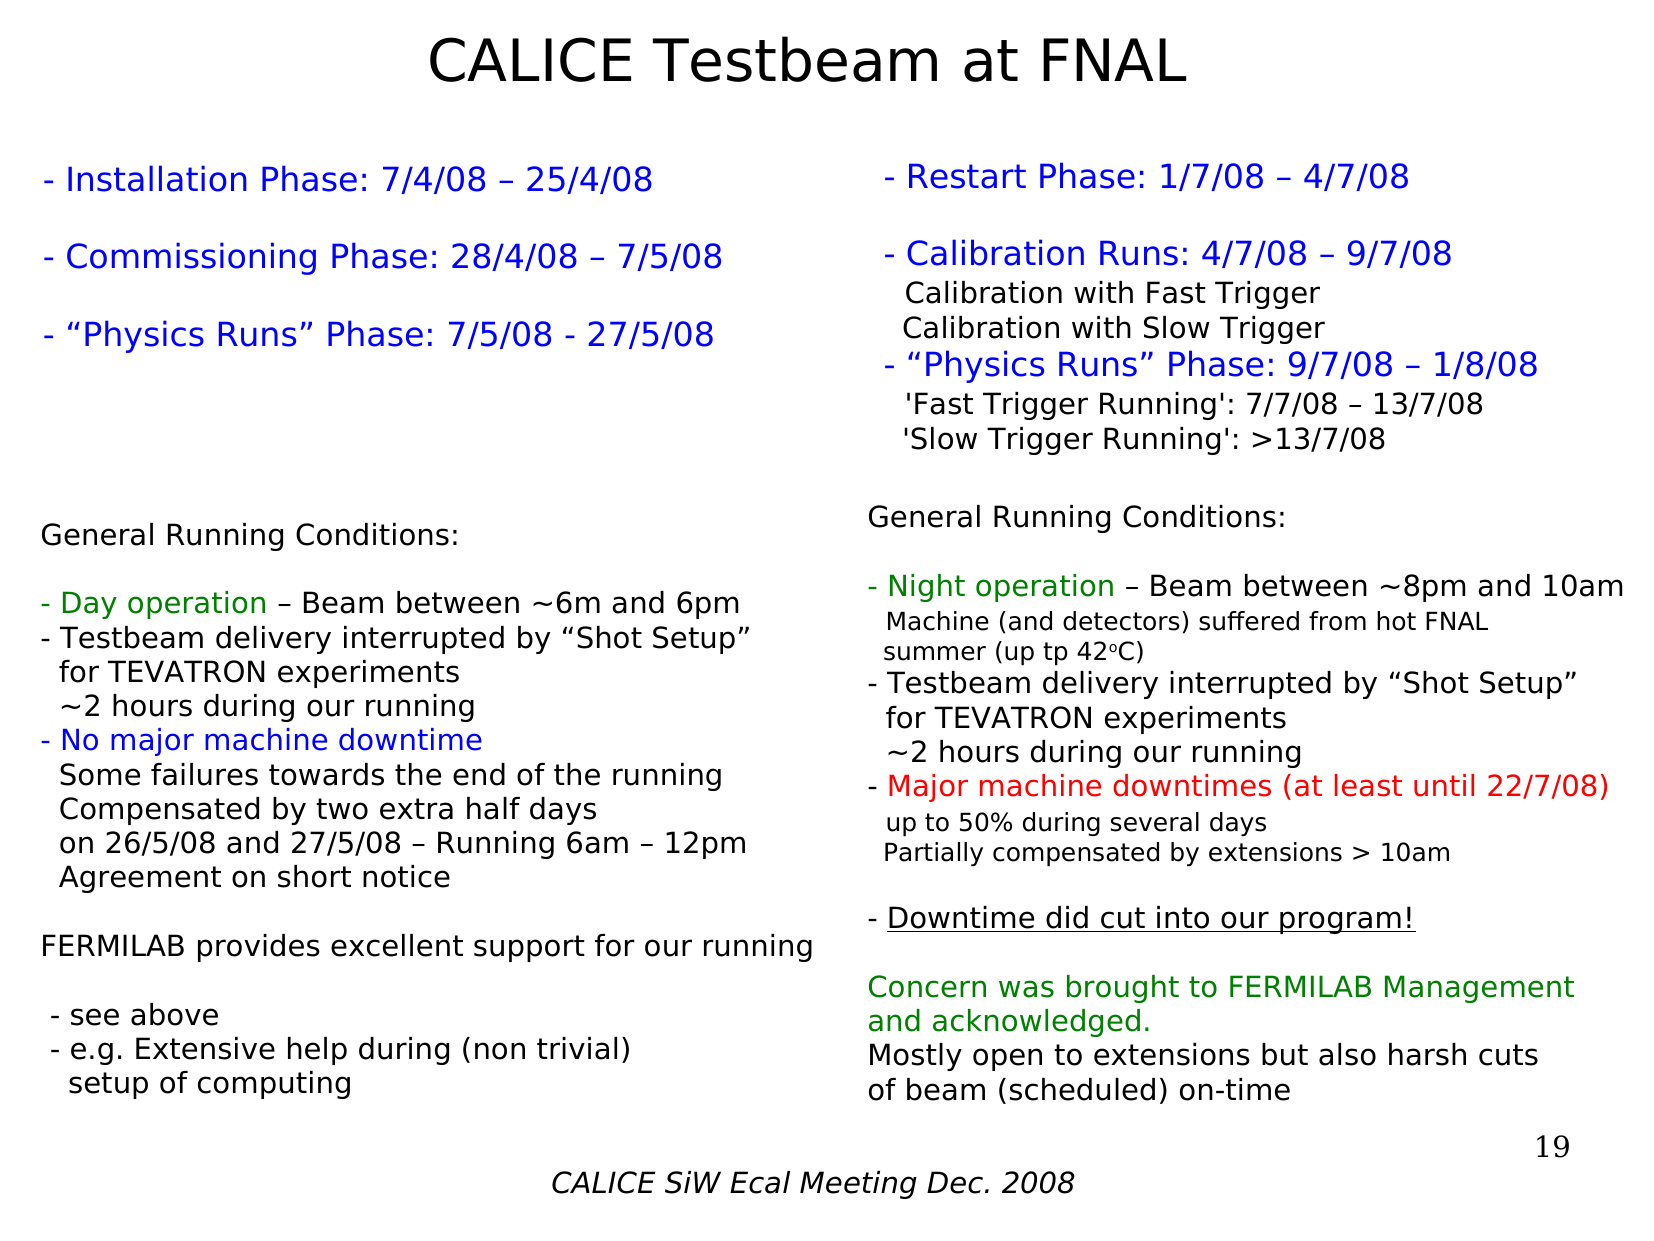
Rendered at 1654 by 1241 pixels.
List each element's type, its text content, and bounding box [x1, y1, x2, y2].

text_box General Running Conditions: - Day operation – Beam between ~6m and 6pm - Testbeam delivery interrupted by “Shot Setup” for TEVATRON experiments ~2 hours during our running - No major machine downtime Some failures towards the end of the running Compensated by two extra half days on 26/5/08 and 27/5/08 – Running 6am – 12pm Agreement on short notice FERMILAB provides excellent support for our running - see above - e.g. Extensive help during (non trivial) setup of computing [25, 510, 828, 1108]
text_box General Running Conditions: - Night operation – Beam between ~8pm and 10am Machine (and detectors) suffered from hot FNAL summer (up tp 42oC) - Testbeam delivery interrupted by “Shot Setup” for TEVATRON experiments ~2 hours during our running - Major machine downtimes (at least until 22/7/08) up to 50% during several days Partially compensated by extensions > 10am - Downtime did cut into our program! Concern was brought to FERMILAB Management and acknowledged. Mostly open to extensions but also harsh cuts of beam (scheduled) on-time [852, 493, 1640, 1150]
text_box - Restart Phase: 1/7/08 – 4/7/08 - Calibration Runs: 4/7/08 – 9/7/08 Calibration with Fast Trigger Calibration with Slow Trigger - “Physics Runs” Phase: 9/7/08 – 1/8/08 'Fast Trigger Running': 7/7/08 – 13/7/08 'Slow Trigger Running': >13/7/08 [868, 150, 1542, 465]
text_box - Installation Phase: 7/4/08 – 25/4/08 - Commissioning Phase: 28/4/08 – 7/5/08 - “Physics Runs” Phase: 7/5/08 - 27/5/08 [28, 153, 726, 362]
text_box CALICE Testbeam at FNAL [412, 19, 1203, 103]
